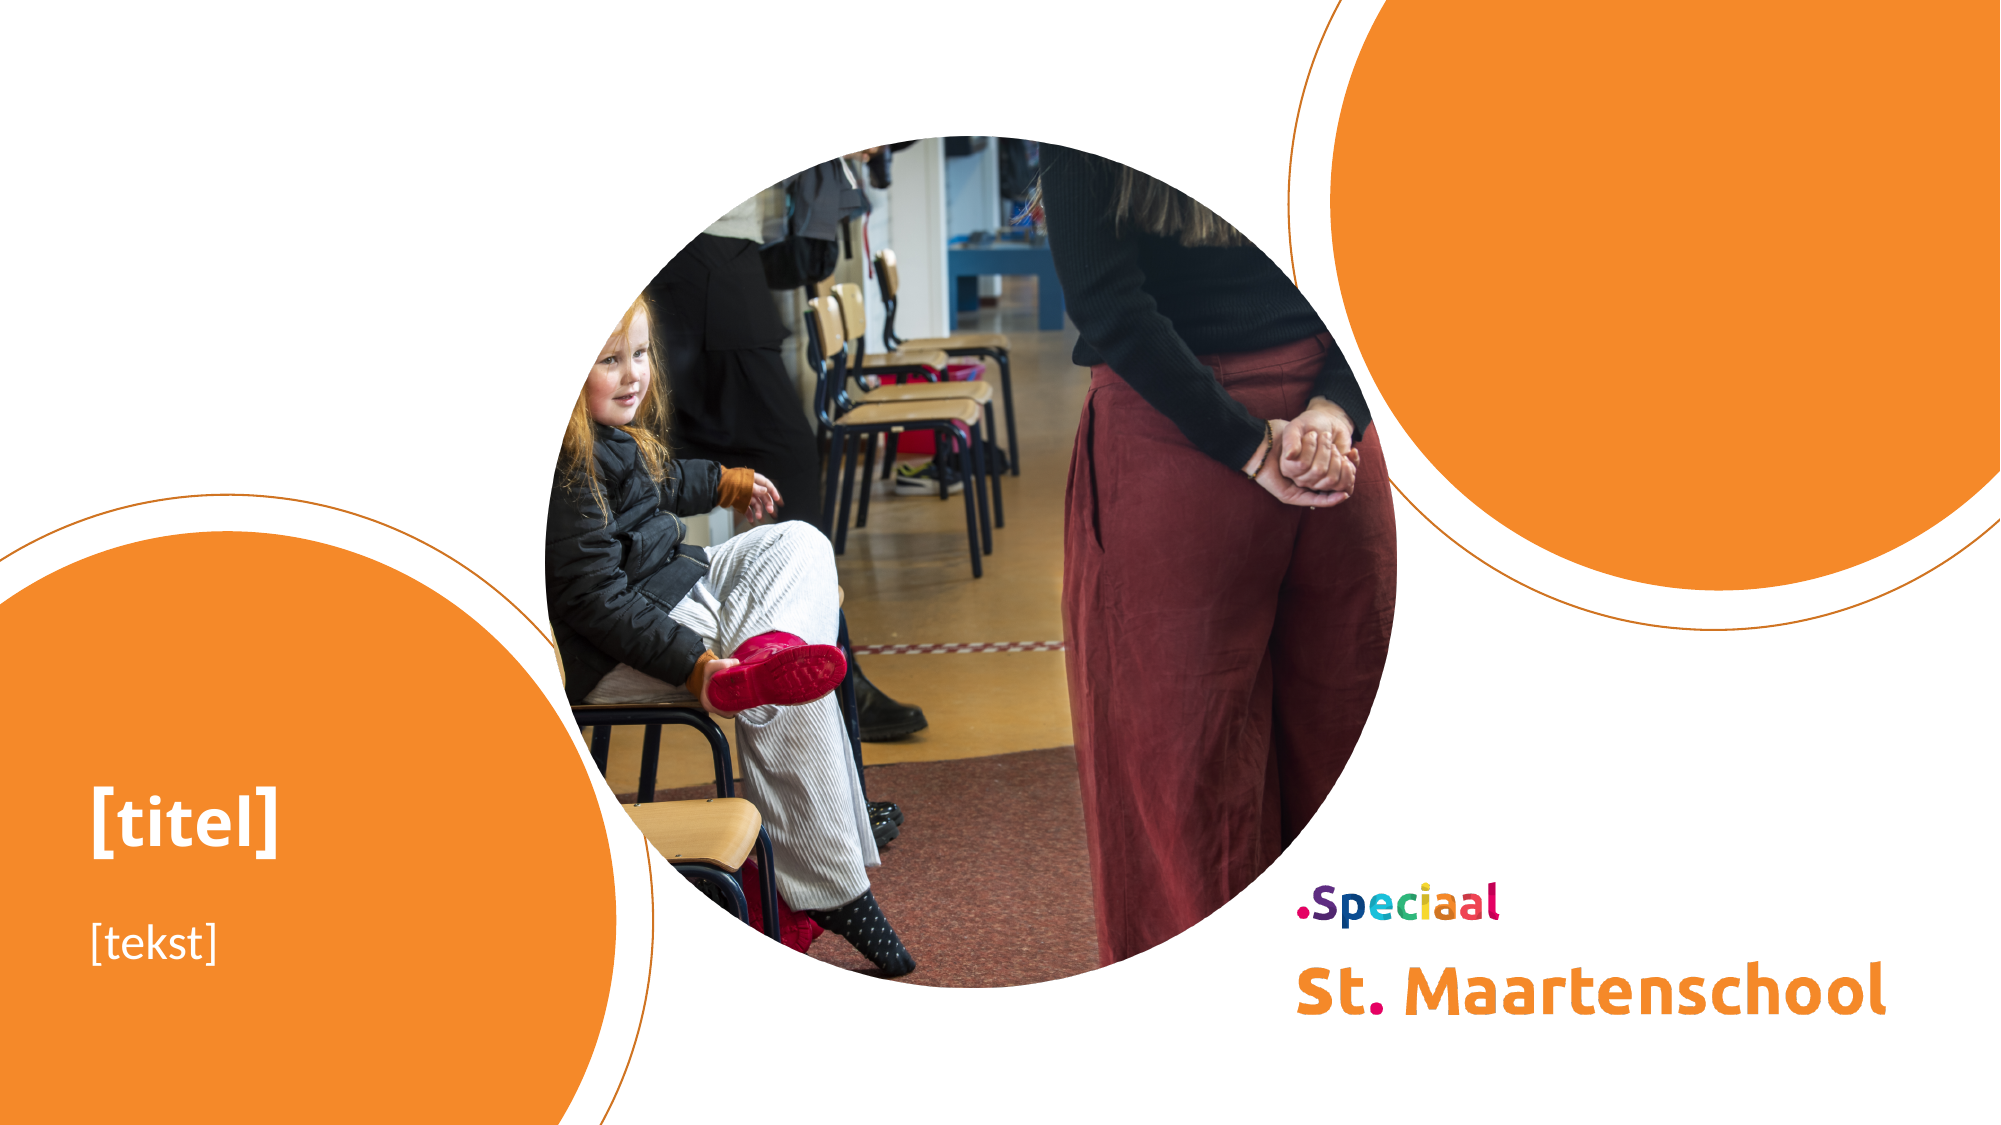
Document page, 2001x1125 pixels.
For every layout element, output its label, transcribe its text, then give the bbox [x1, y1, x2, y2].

title [titel] [73, 715, 533, 872]
subtitle [tekst] [73, 908, 558, 1047]
picture [545, 137, 1886, 1015]
text_box [1335, 0, 2000, 591]
text_box [0, 531, 611, 1125]
